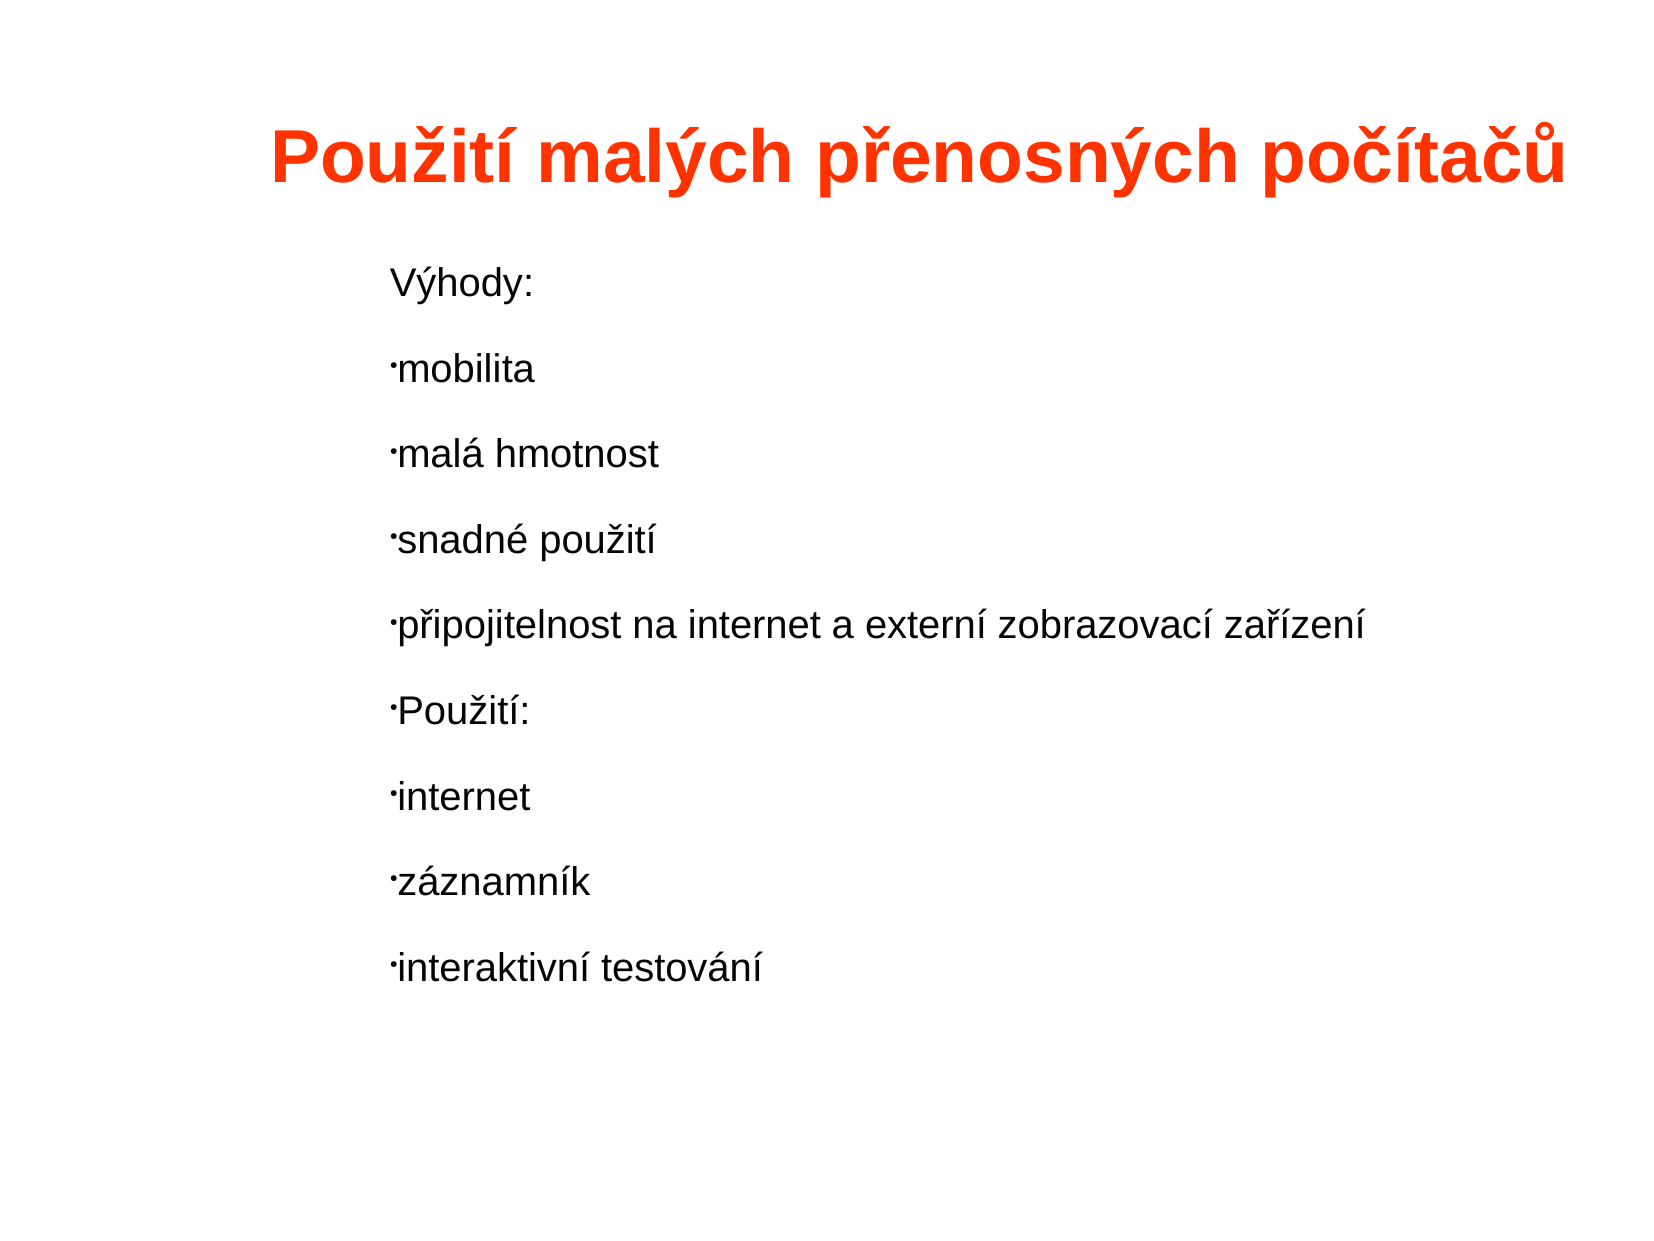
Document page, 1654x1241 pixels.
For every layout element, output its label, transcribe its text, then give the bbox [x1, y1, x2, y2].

list Výhody: mobilita malá hmotnost snadné použití připojitelnost na internet a externí zobrazovací zařízení Použití: internet záznamník interaktivní testování [389, 256, 1548, 991]
title Použití malých přenosných počítačů [82, 49, 1571, 257]
